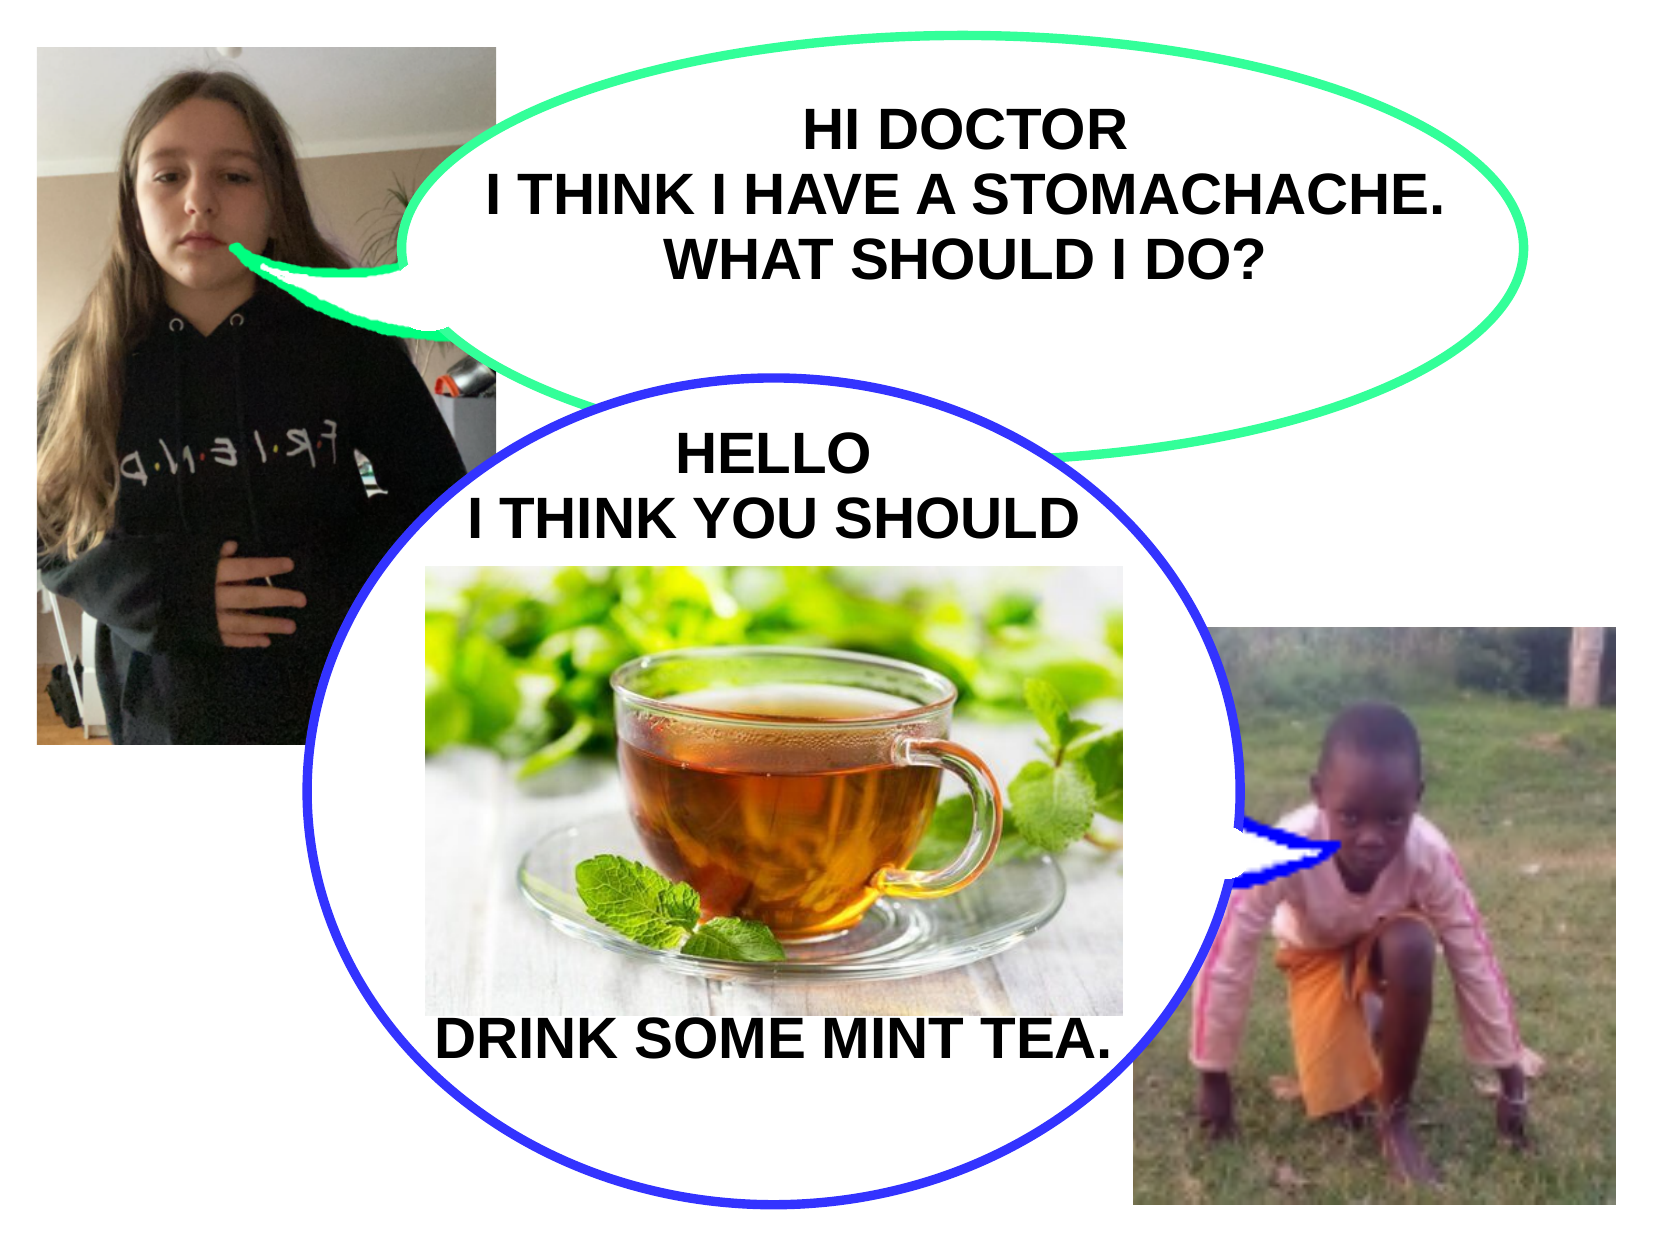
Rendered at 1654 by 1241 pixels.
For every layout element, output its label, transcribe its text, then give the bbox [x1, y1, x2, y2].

text_box [590, 35, 1335, 89]
text_box HI DOCTOR I THINK I HAVE A STOMACHACHE. WHAT SHOULD I DO? [454, 89, 1477, 438]
picture [36, 47, 497, 745]
picture [425, 566, 1123, 1016]
text_box [455, 1094, 1092, 1205]
picture [1133, 627, 1616, 1205]
text_box [389, 158, 467, 338]
text_box [1134, 528, 1251, 1054]
text_box [307, 529, 413, 1054]
text_box [1477, 163, 1524, 333]
text_box [1134, 438, 1215, 451]
text_box HELLO I THINK YOU SHOULD DRINK SOME MINT TEA. [413, 413, 1134, 1094]
